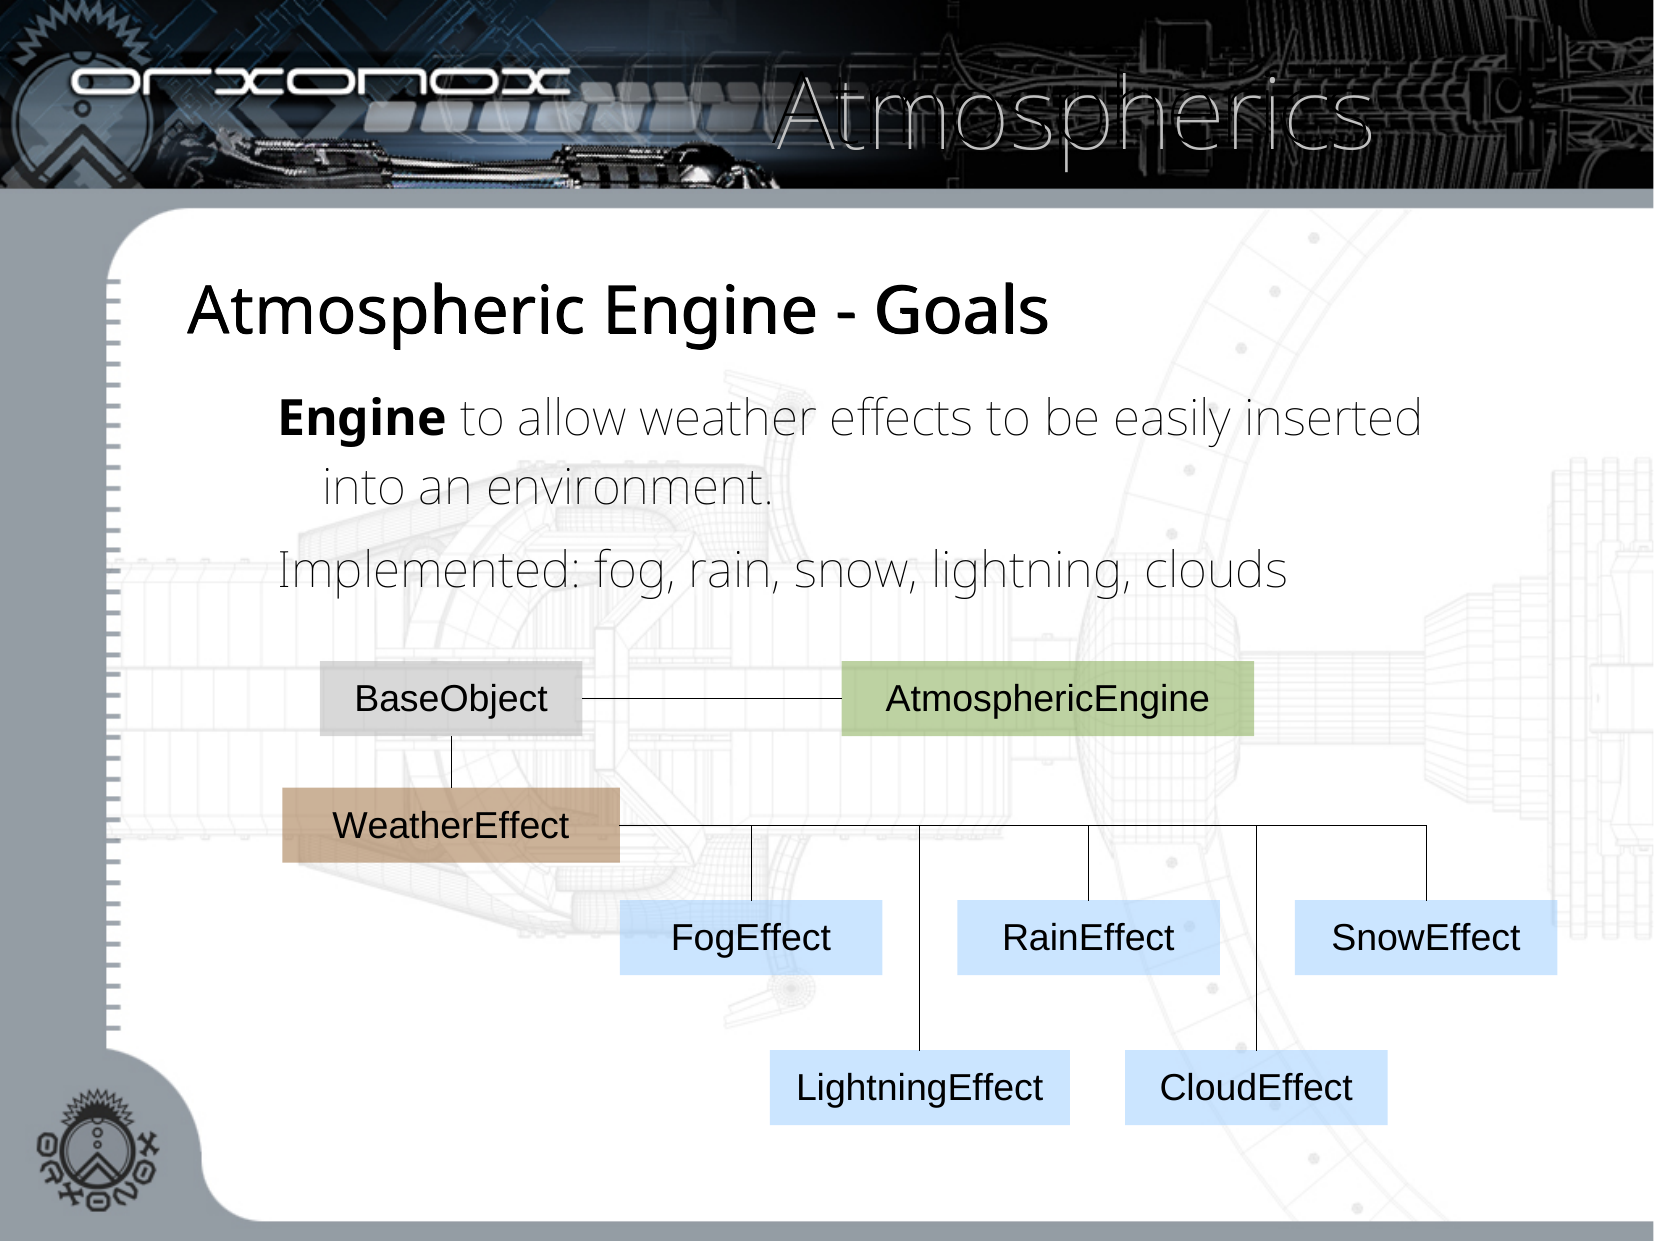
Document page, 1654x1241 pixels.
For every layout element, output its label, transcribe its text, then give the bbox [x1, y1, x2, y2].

text_box RainEffect [957, 900, 1220, 976]
text_box CloudEffect [1125, 1050, 1388, 1126]
text_box Atmospheric Engine - Goals [187, 262, 1538, 338]
text_box WeatherEffect [282, 787, 620, 863]
text_box SnowEffect [1294, 900, 1558, 976]
text_box FogEffect [619, 900, 883, 976]
text_box Engine to allow weather effects to be easily inserted into an environment. Implemented: fog, rain, snow, lightning, clouds [187, 375, 1501, 573]
text_box AtmosphericEngine [841, 661, 1255, 737]
text_box Atmospherics [722, 29, 1381, 156]
picture [0, 0, 1654, 1241]
text_box LightningEffect [769, 1050, 1070, 1126]
text_box BaseObject [319, 661, 583, 737]
